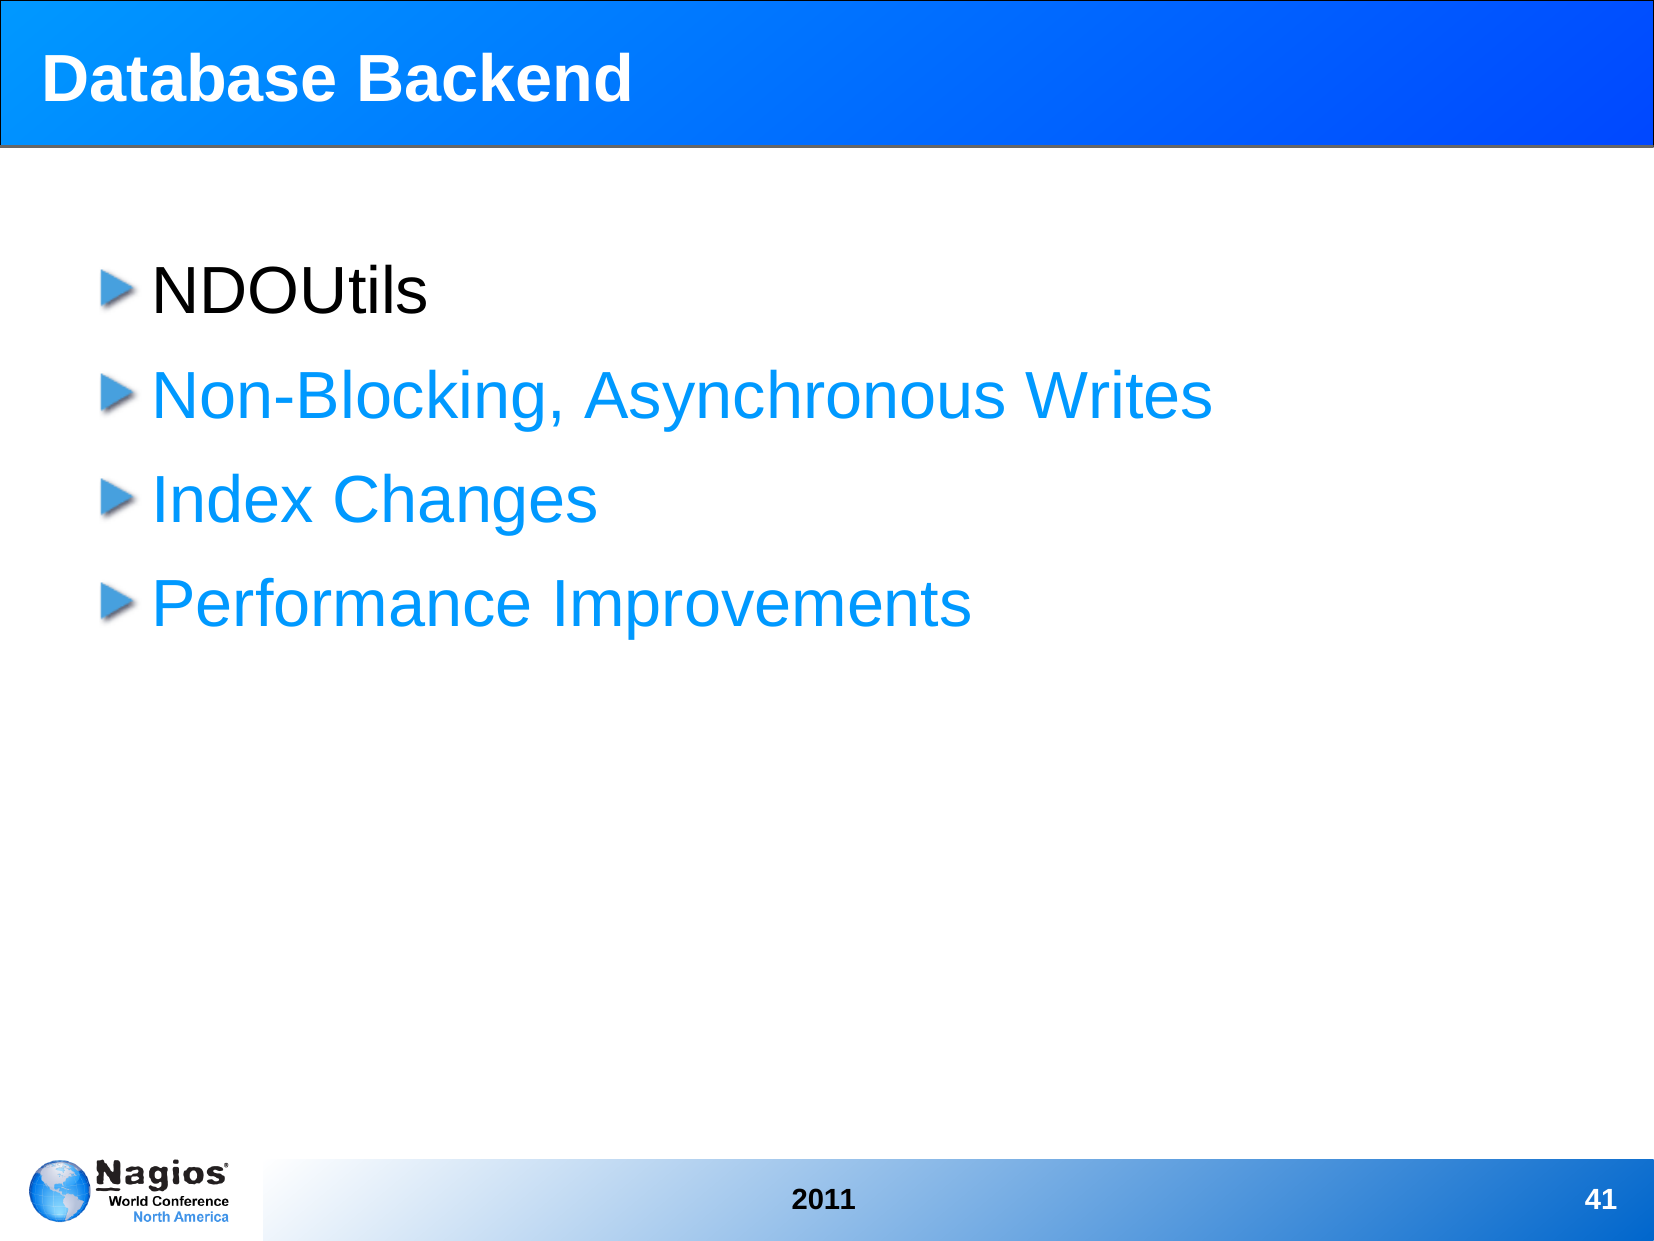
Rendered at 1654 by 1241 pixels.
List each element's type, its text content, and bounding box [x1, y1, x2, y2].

picture [29, 1159, 229, 1235]
title Database Backend [41, 36, 1248, 120]
list NDOUtils Non-Blocking, Asynchronous Writes Index Changes Performance Improvements [80, 253, 1569, 1058]
